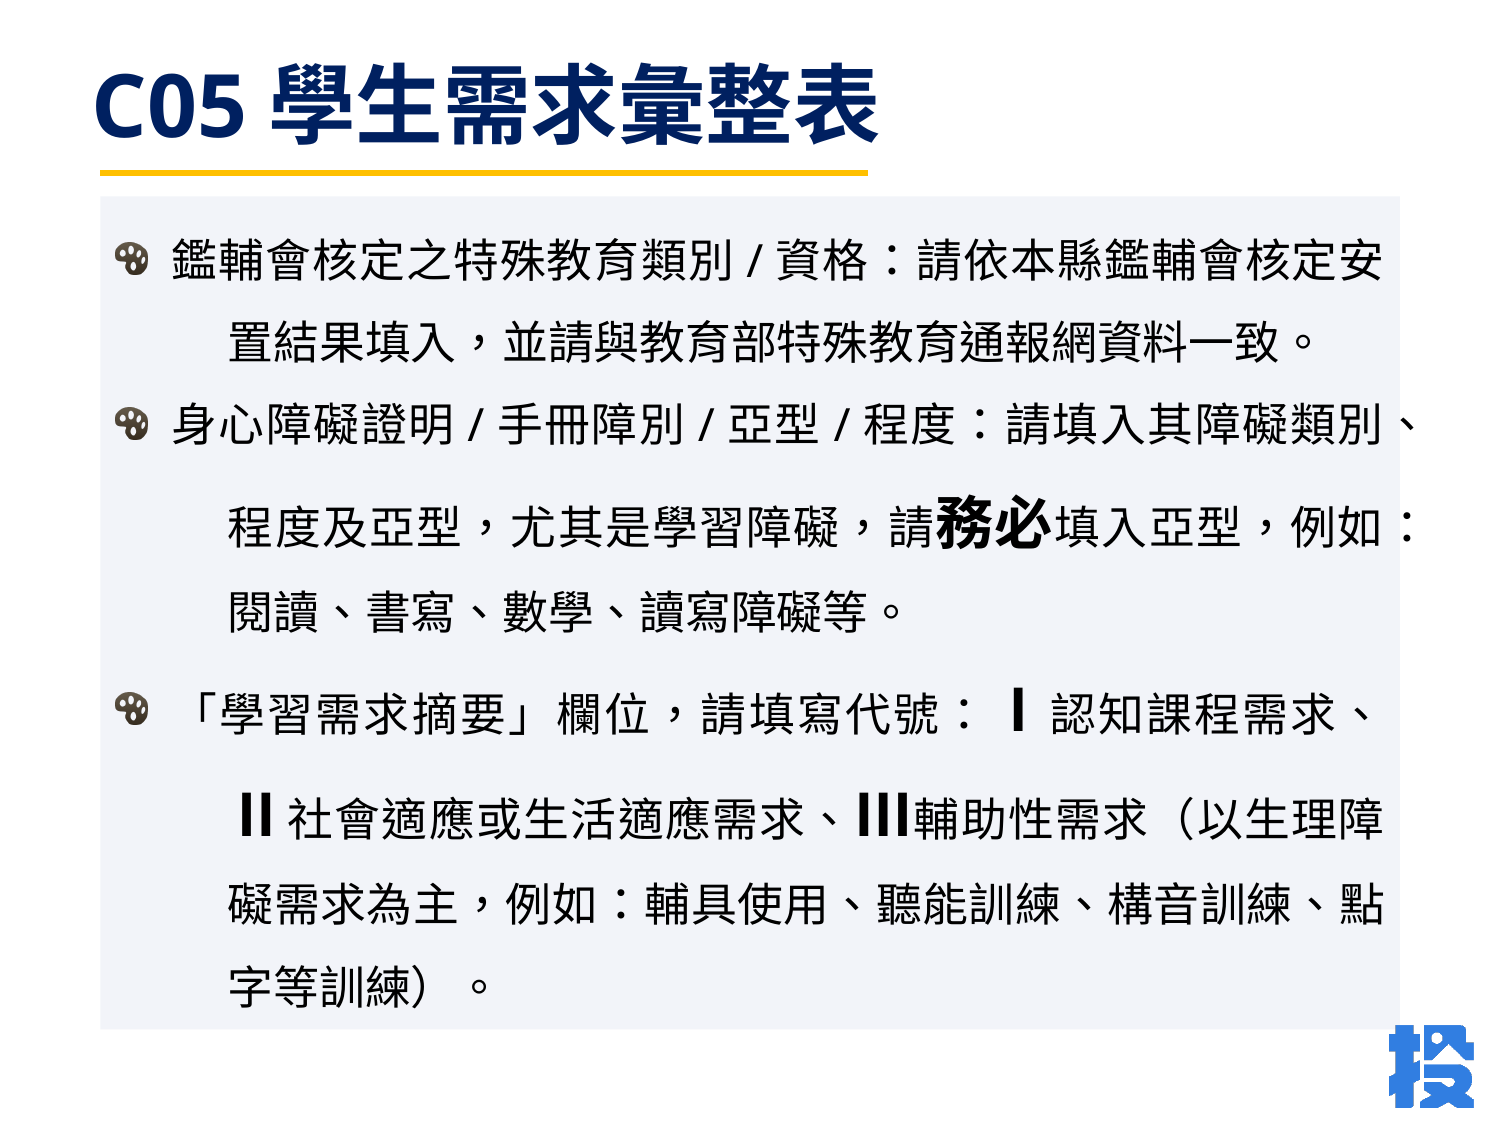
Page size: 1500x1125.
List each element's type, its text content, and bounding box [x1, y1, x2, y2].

text_box C05學生需求彙整表 [76, 42, 890, 164]
picture [1362, 997, 1500, 1125]
text_box 鑑輔會核定之特殊教育類別/資格：請依本縣鑑輔會核定安置結果填入，並請與教育部特殊教育通報網資料一致。 身心障礙證明/手冊障別/亞型/程度：請填入其障礙類別、程度及亞型，尤其是學習障礙，請務必填入亞型，例如：閱讀、書寫、數學、讀寫障礙等。 「學習需求摘要」欄位，請填寫代號：Ⅰ認知課程需求、Ⅱ社會適應或生活適應需求、Ⅲ輔助性需求（以生理障礙需求為主，例如：輔具使用、聽能訓練、構音訓練、點字等訓練）。 [100, 196, 1400, 1030]
